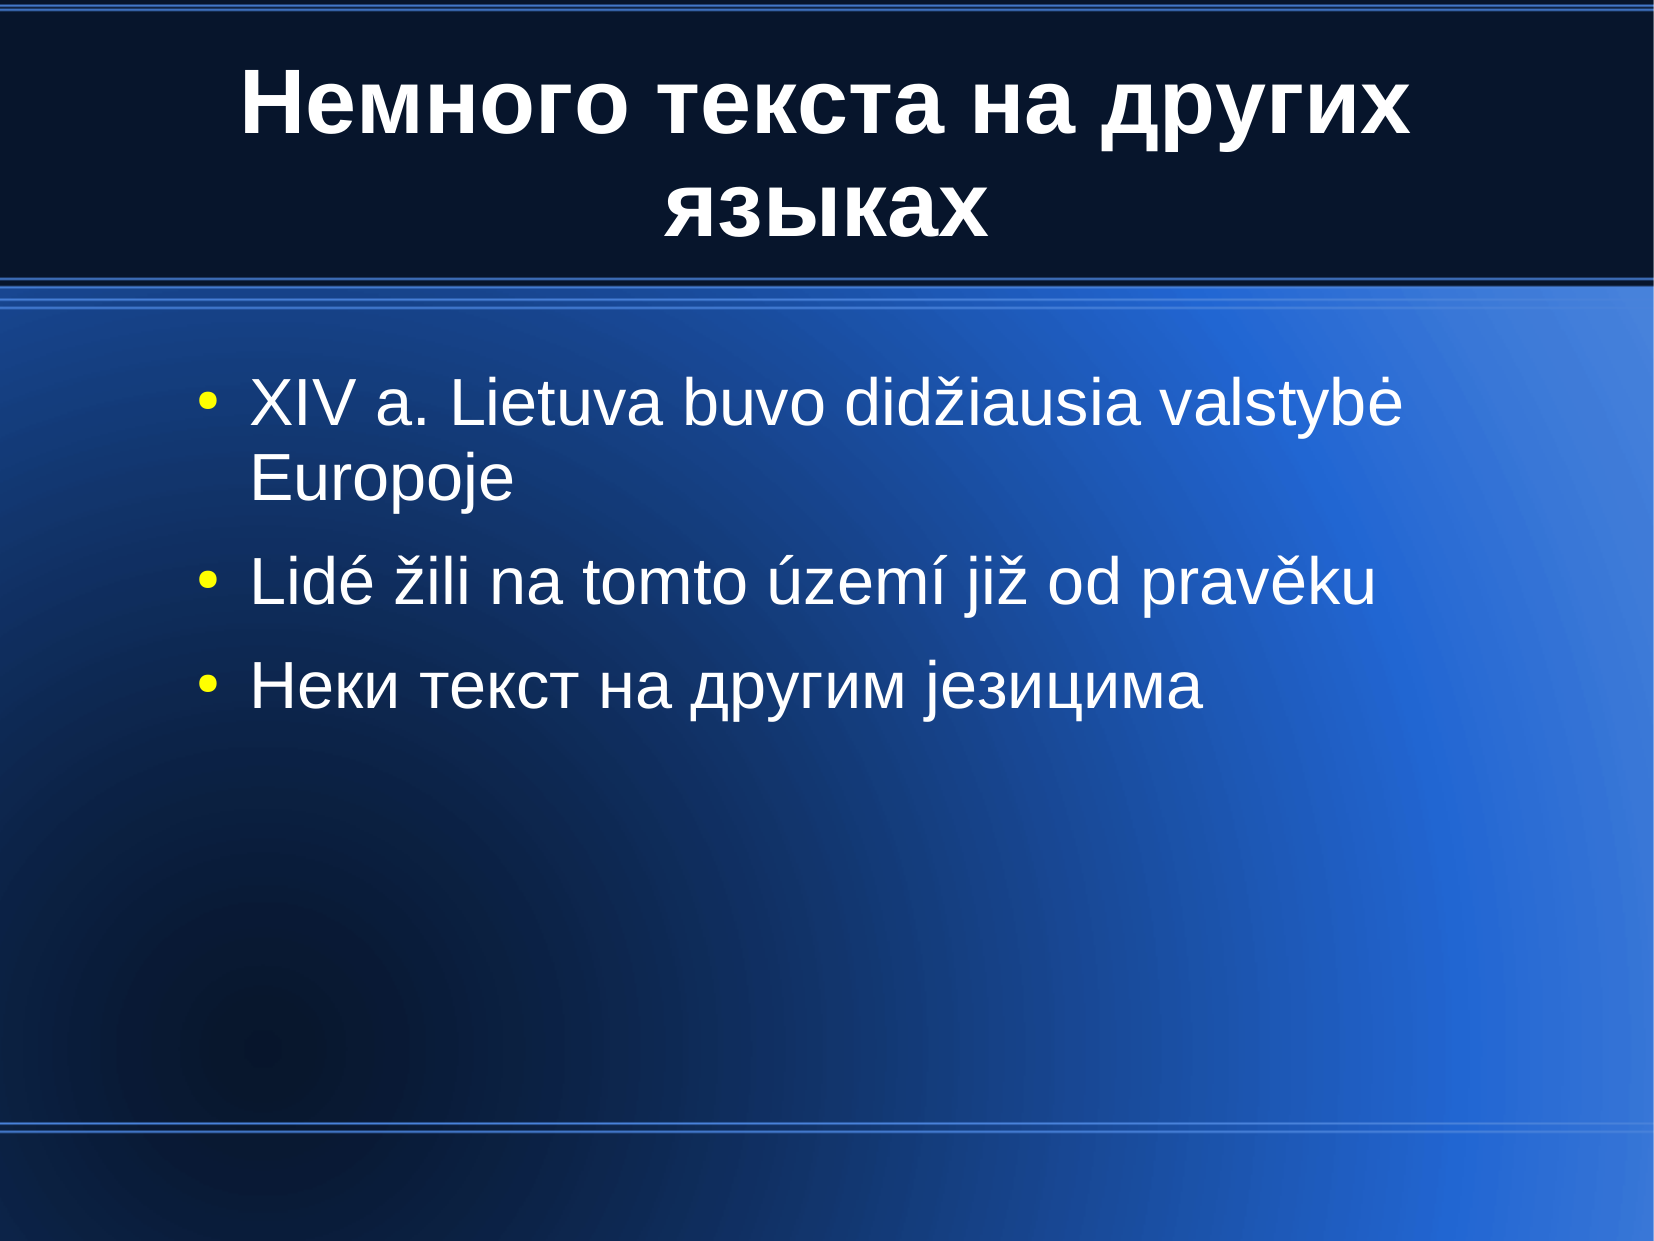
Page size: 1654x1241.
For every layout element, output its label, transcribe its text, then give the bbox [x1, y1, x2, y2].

picture [0, 0, 1654, 1241]
list XIV a. Lietuva buvo didžiausia valstybė Europoje Lidé žili na tomto území již od pravěku Неки текст на другим језицима [178, 364, 1570, 1147]
title Немного текста на других языках [82, 49, 1571, 257]
